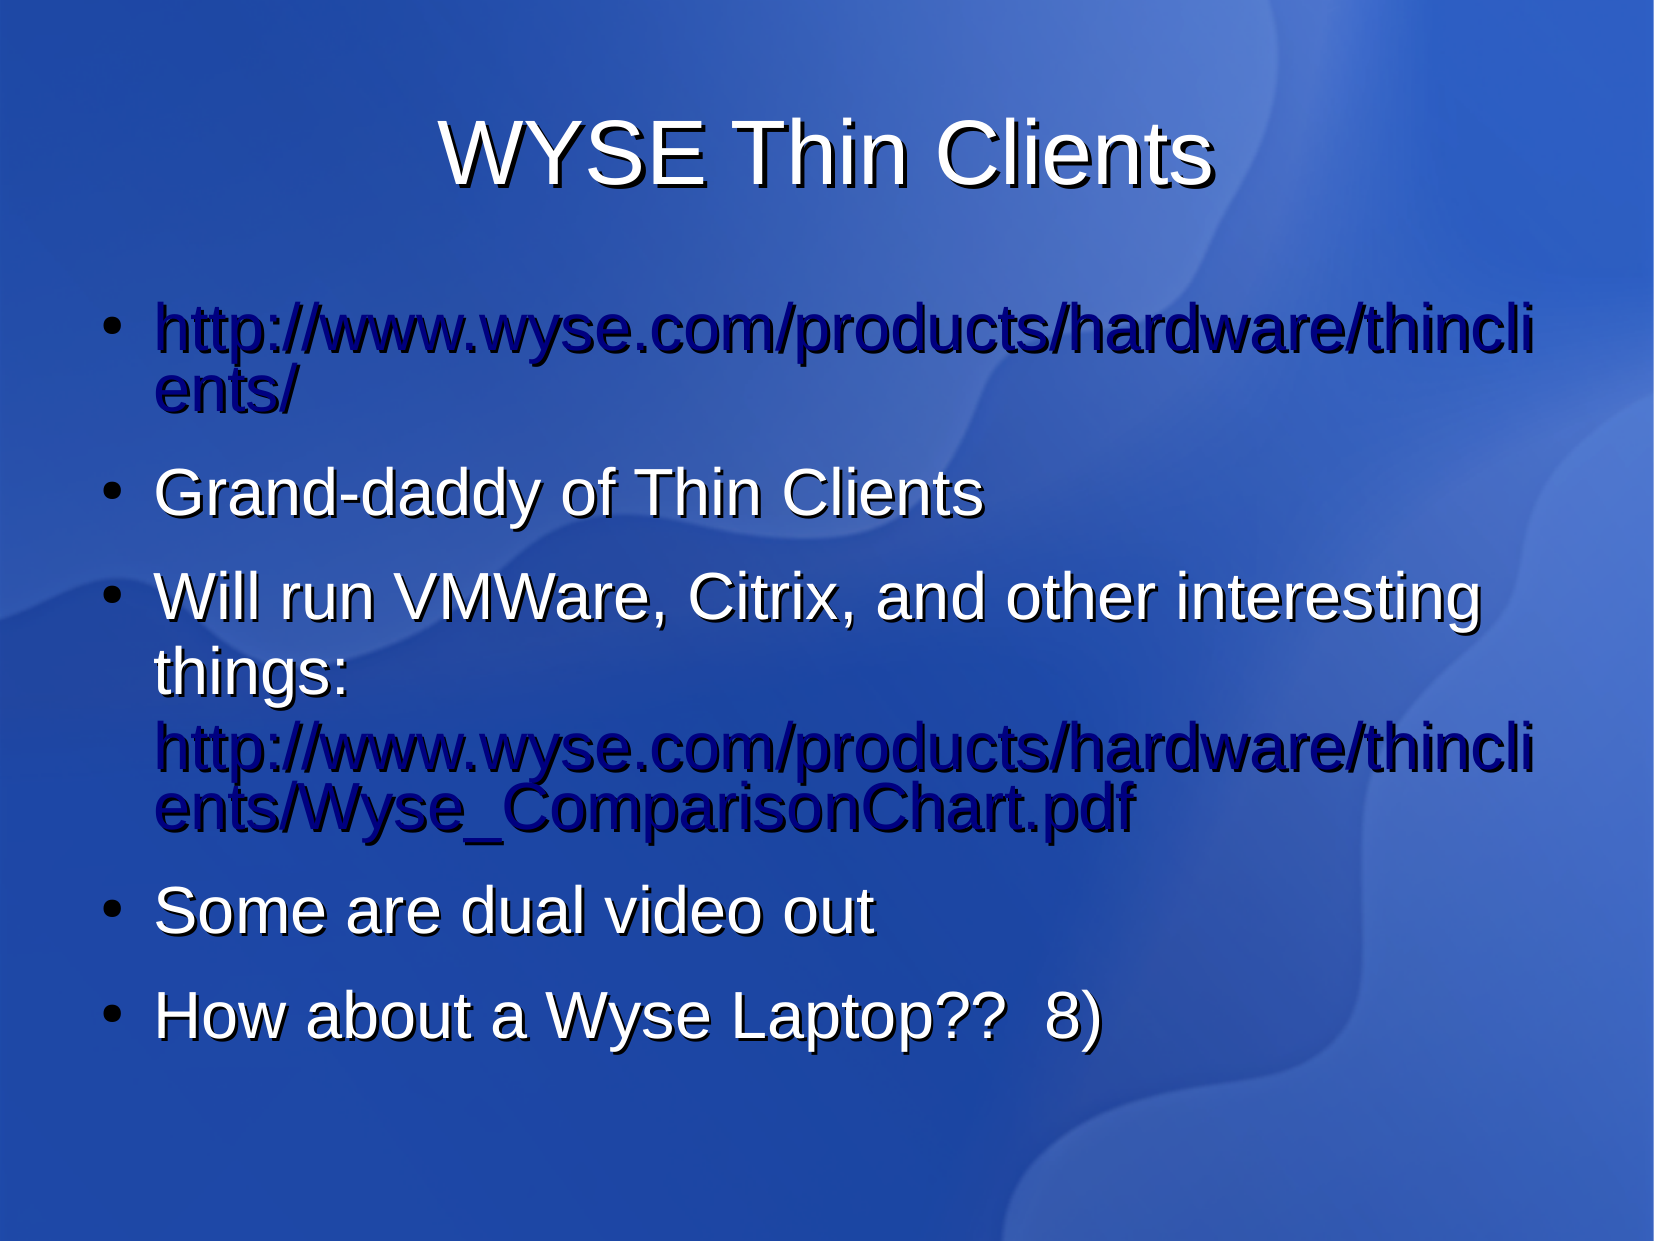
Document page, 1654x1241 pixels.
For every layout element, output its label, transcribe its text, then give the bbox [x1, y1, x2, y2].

picture [0, 0, 1654, 1241]
title WYSE Thin Clients [82, 56, 1571, 250]
list http://www.wyse.com/products/hardware/thinclients/ Grand-daddy of Thin Clients Will run VMWare, Citrix, and other interesting things: http://www.wyse.com/products/hardware/thinclients/Wyse_ComparisonChart.pdf Some are dual video out How about a Wyse Laptop?? 8) [82, 290, 1571, 1094]
